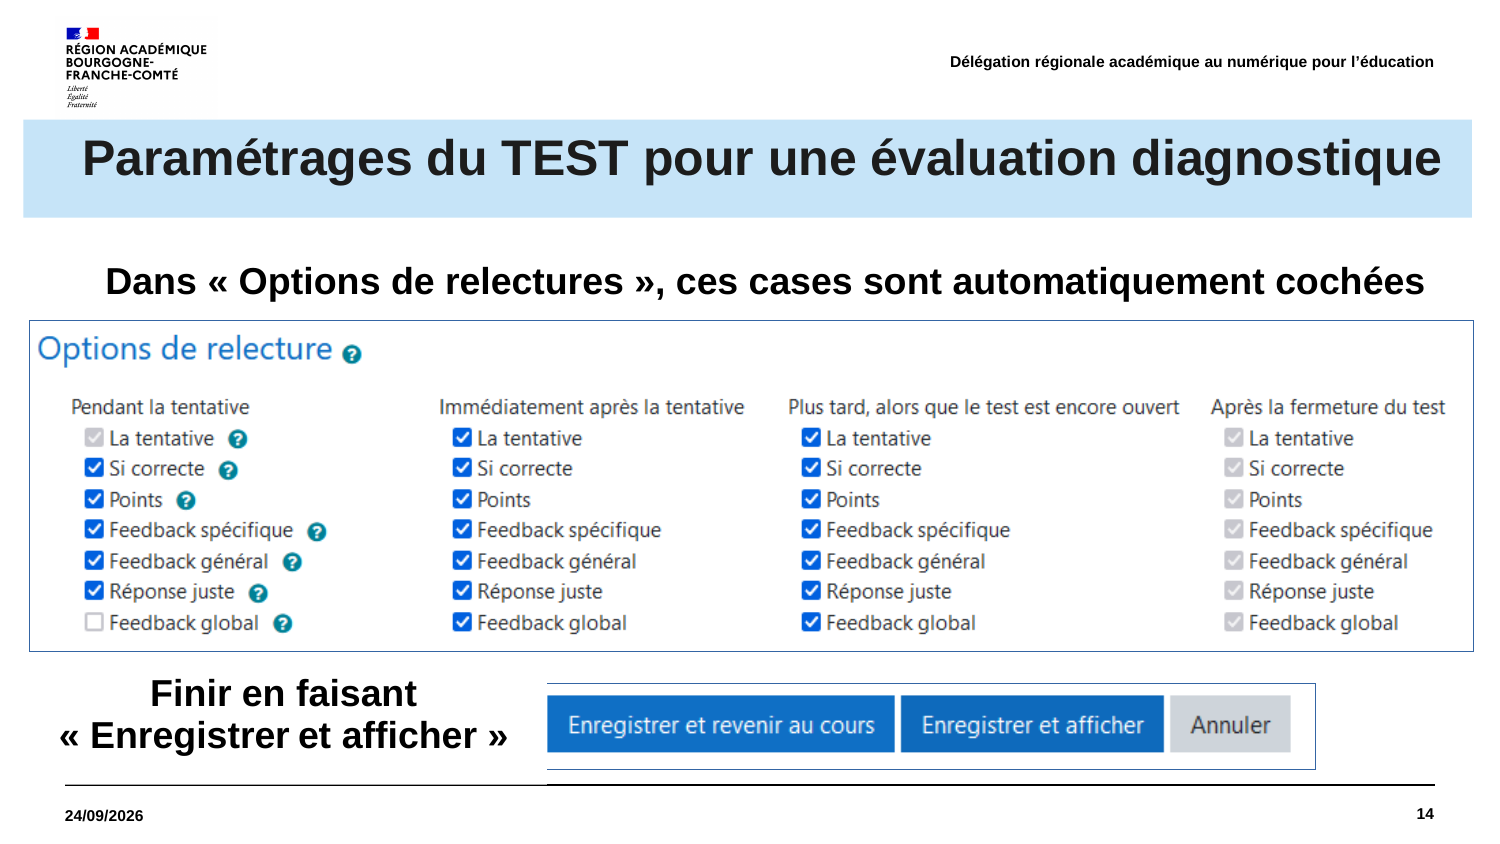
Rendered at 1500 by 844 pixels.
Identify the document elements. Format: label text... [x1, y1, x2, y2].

picture [29, 320, 1474, 652]
picture [55, 16, 218, 119]
text_box <numéro> [1213, 784, 1435, 843]
text_box 10/01/2023 [64, 787, 245, 843]
text_box Délégation régionale académique au numérique pour l’éducation [944, 32, 1435, 91]
picture [547, 683, 1316, 770]
text_box Dans « Options de relectures », ces cases sont automatiquement cochées [90, 231, 1441, 320]
text_box Paramétrages du TEST pour une évaluation diagnostique [23, 119, 1472, 218]
text_box Finir en faisant « Enregistrer et afficher » [20, 643, 547, 785]
